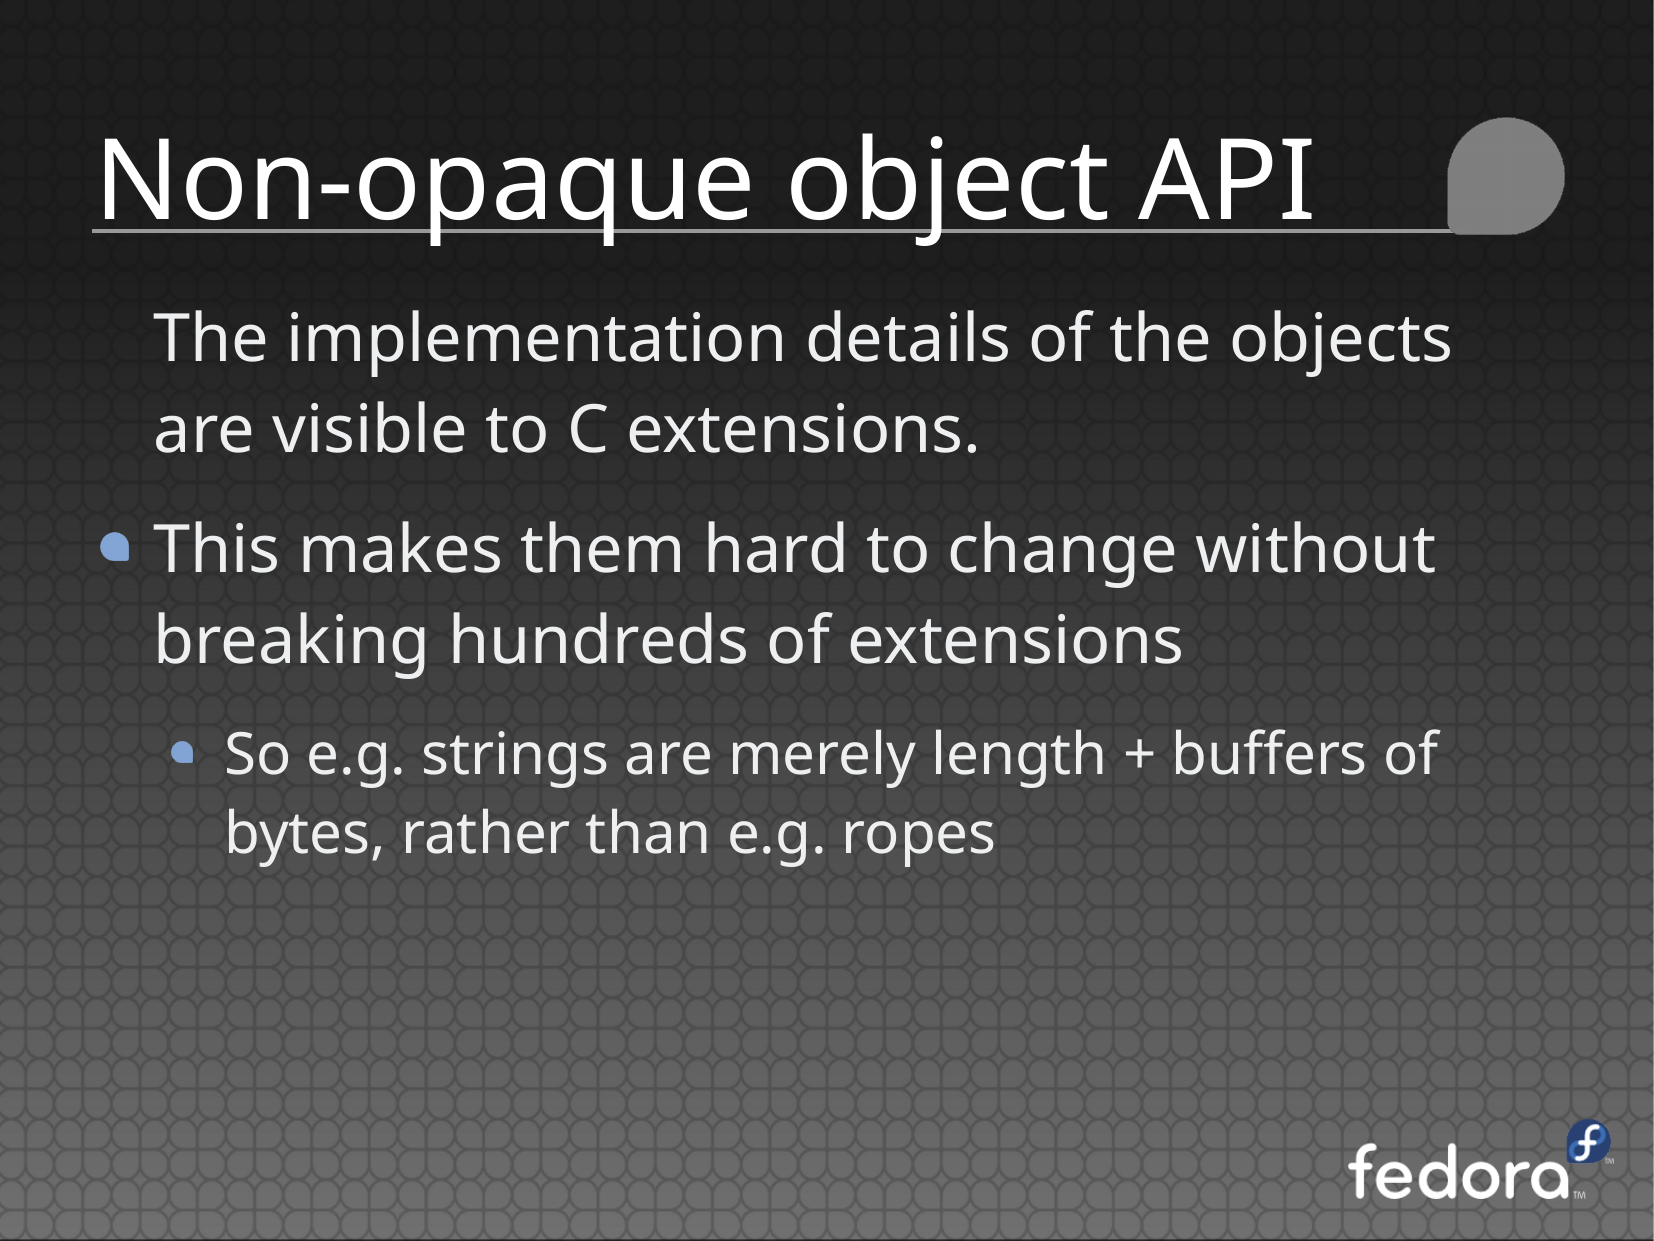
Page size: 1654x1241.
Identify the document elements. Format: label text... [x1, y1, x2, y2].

title Non-opaque object API [94, 100, 1426, 251]
picture [0, 0, 1654, 1241]
list The implementation details of the objects are visible to C extensions. This makes them hard to change without breaking hundreds of extensions So e.g. strings are merely length + buffers of bytes, rather than e.g. ropes [82, 290, 1571, 1094]
